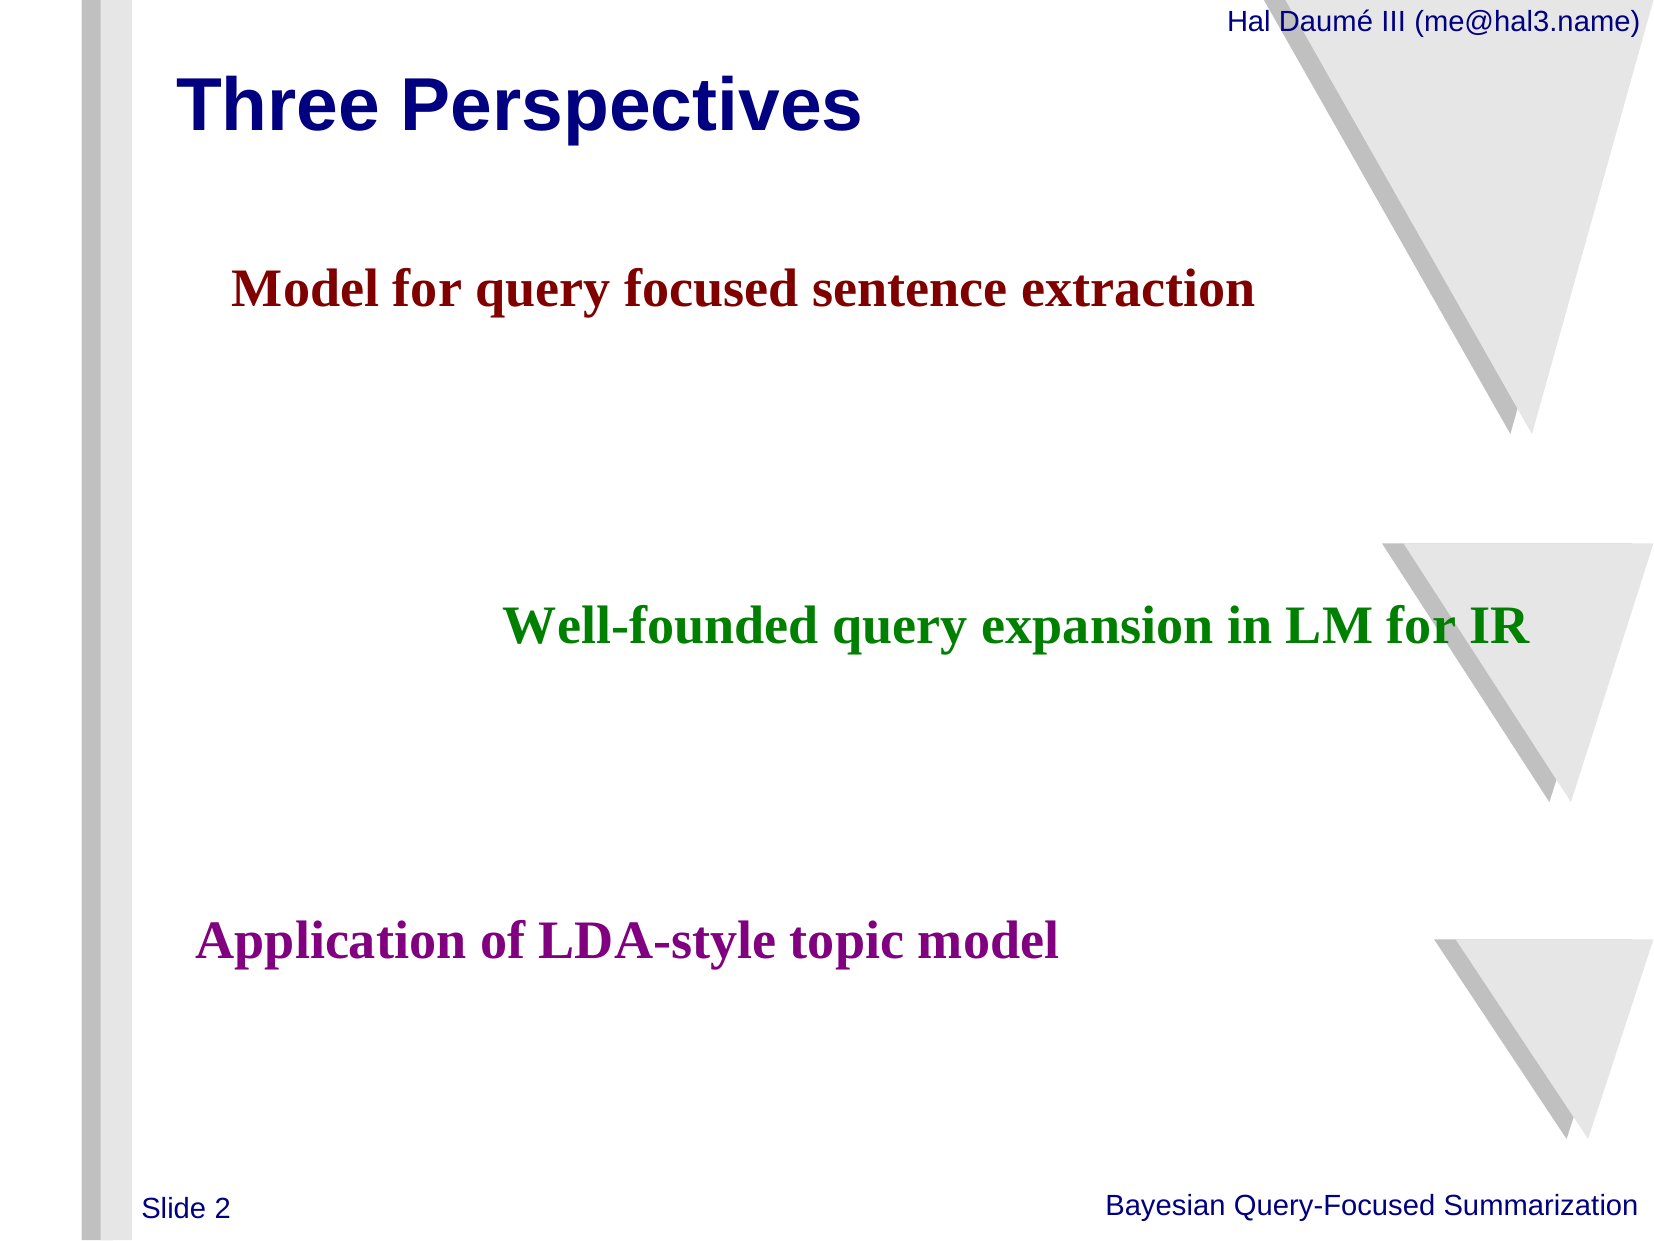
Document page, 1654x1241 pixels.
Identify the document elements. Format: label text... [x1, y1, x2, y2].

text_box Model for query focused sentence extraction [231, 257, 1258, 329]
title Three Perspectives [176, 44, 1509, 166]
text_box Well-founded query expansion in LM for IR [502, 595, 1532, 667]
text_box Application of LDA-style topic model [195, 910, 1061, 982]
